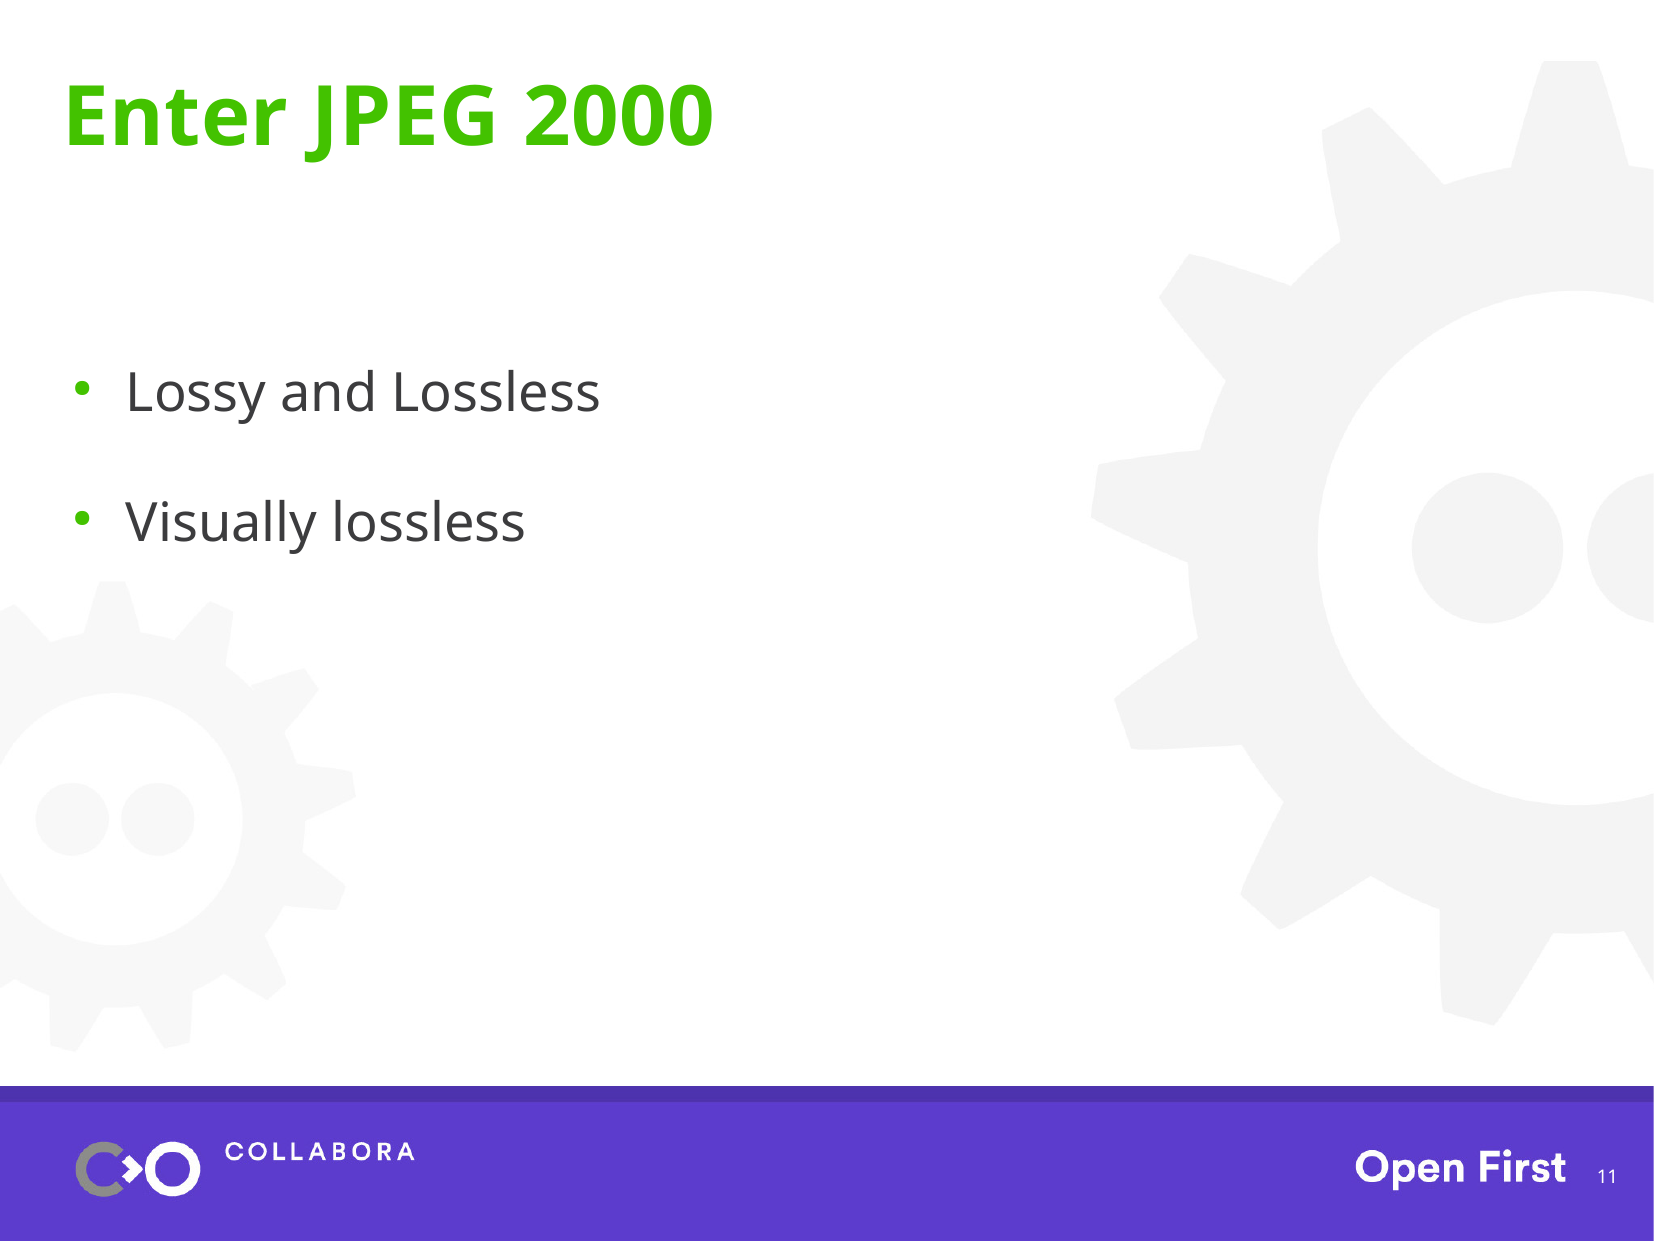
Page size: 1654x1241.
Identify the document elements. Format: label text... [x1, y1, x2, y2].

picture [0, 0, 1654, 1241]
list Lossy and Lossless Visually lossless [54, 222, 1512, 900]
title Enter JPEG 2000 [62, 62, 1638, 138]
